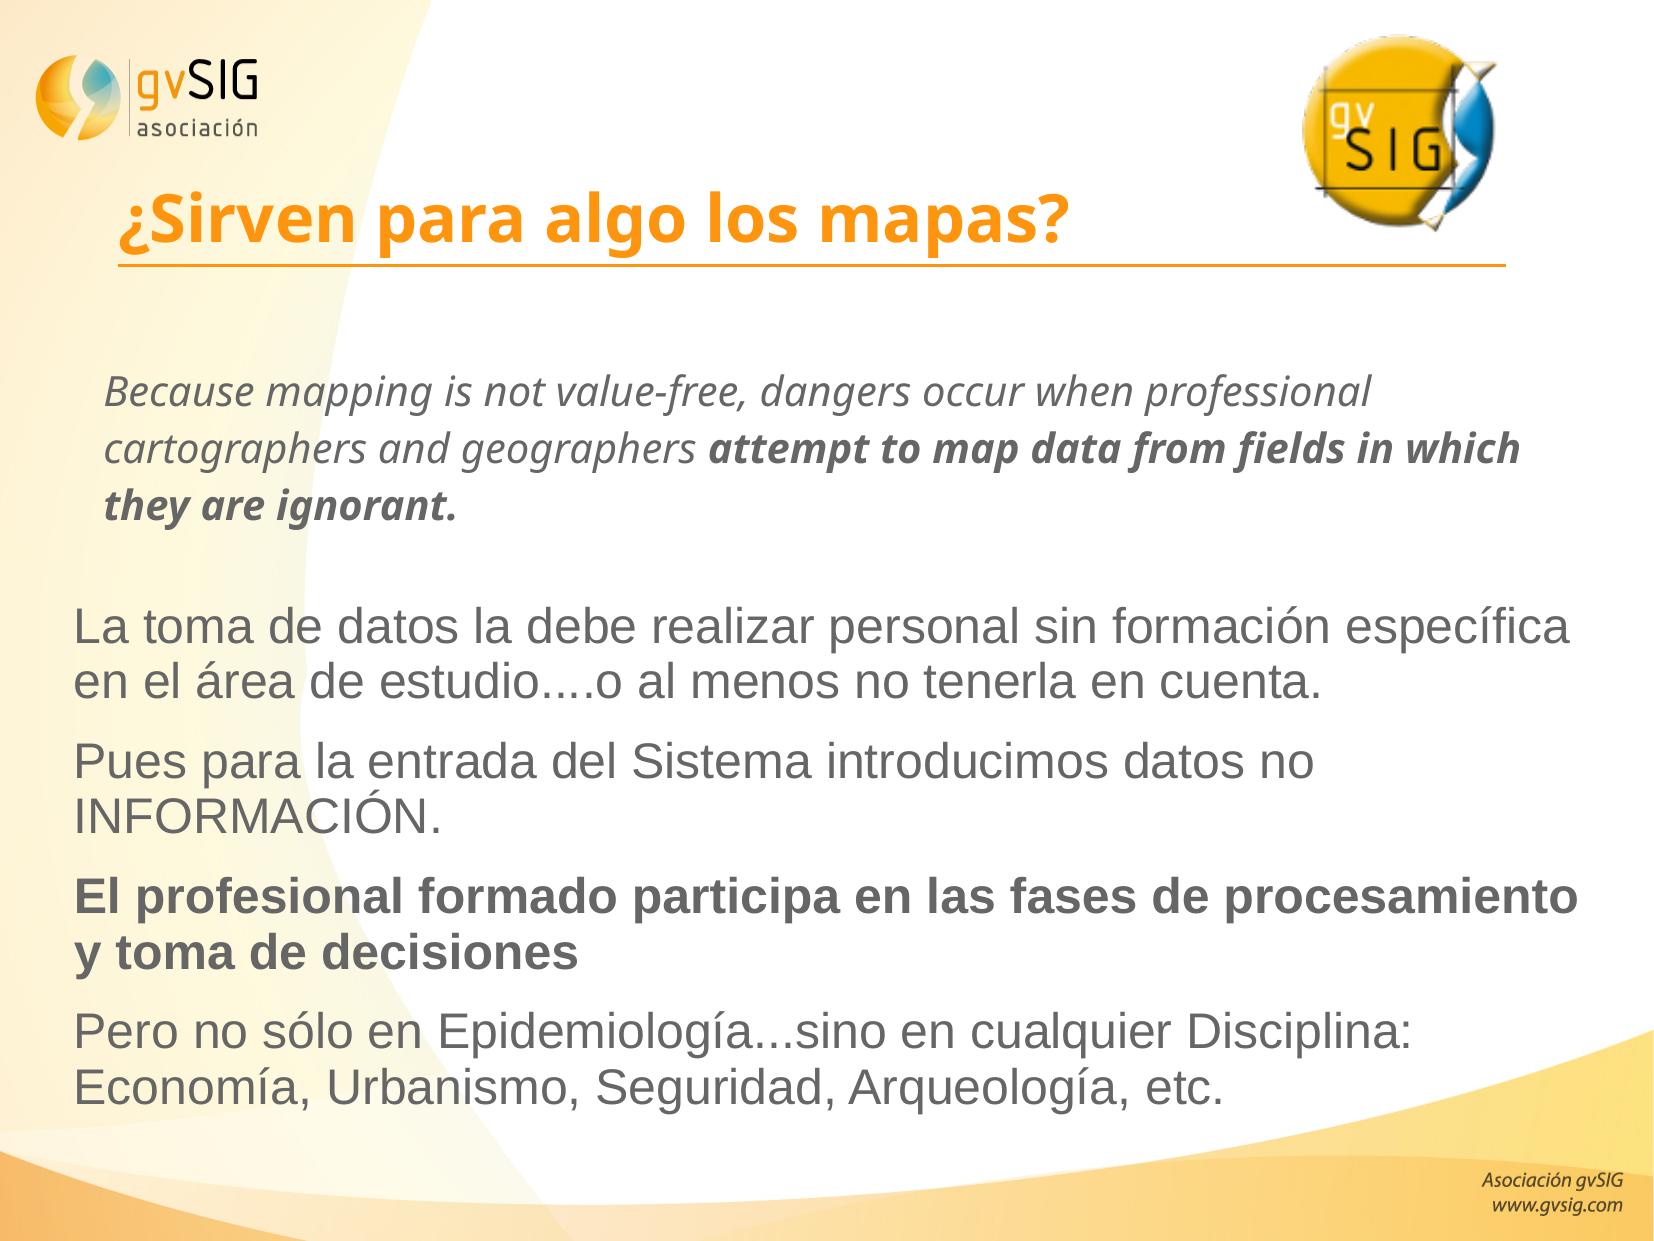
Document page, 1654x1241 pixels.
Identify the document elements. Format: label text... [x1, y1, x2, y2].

picture [0, 0, 1654, 1241]
text_box Because mapping is not value-free, dangers occur when professional cartographers and geographers attempt to map data from fields in which they are ignorant. [88, 354, 1595, 522]
text_box La toma de datos la debe realizar personal sin formación específica en el área de estudio....o al menos no tenerla en cuenta. Pues para la entrada del Sistema introducimos datos no INFORMACIÓN. El profesional formado participa en las fases de procesamiento y toma de decisiones Pero no sólo en Epidemiología...sino en cualquier Disciplina: Economía, Urbanismo, Seguridad, Arqueología, etc. [59, 590, 1625, 1123]
text_box ¿Sirven para algo los mapas? [118, 177, 1247, 256]
